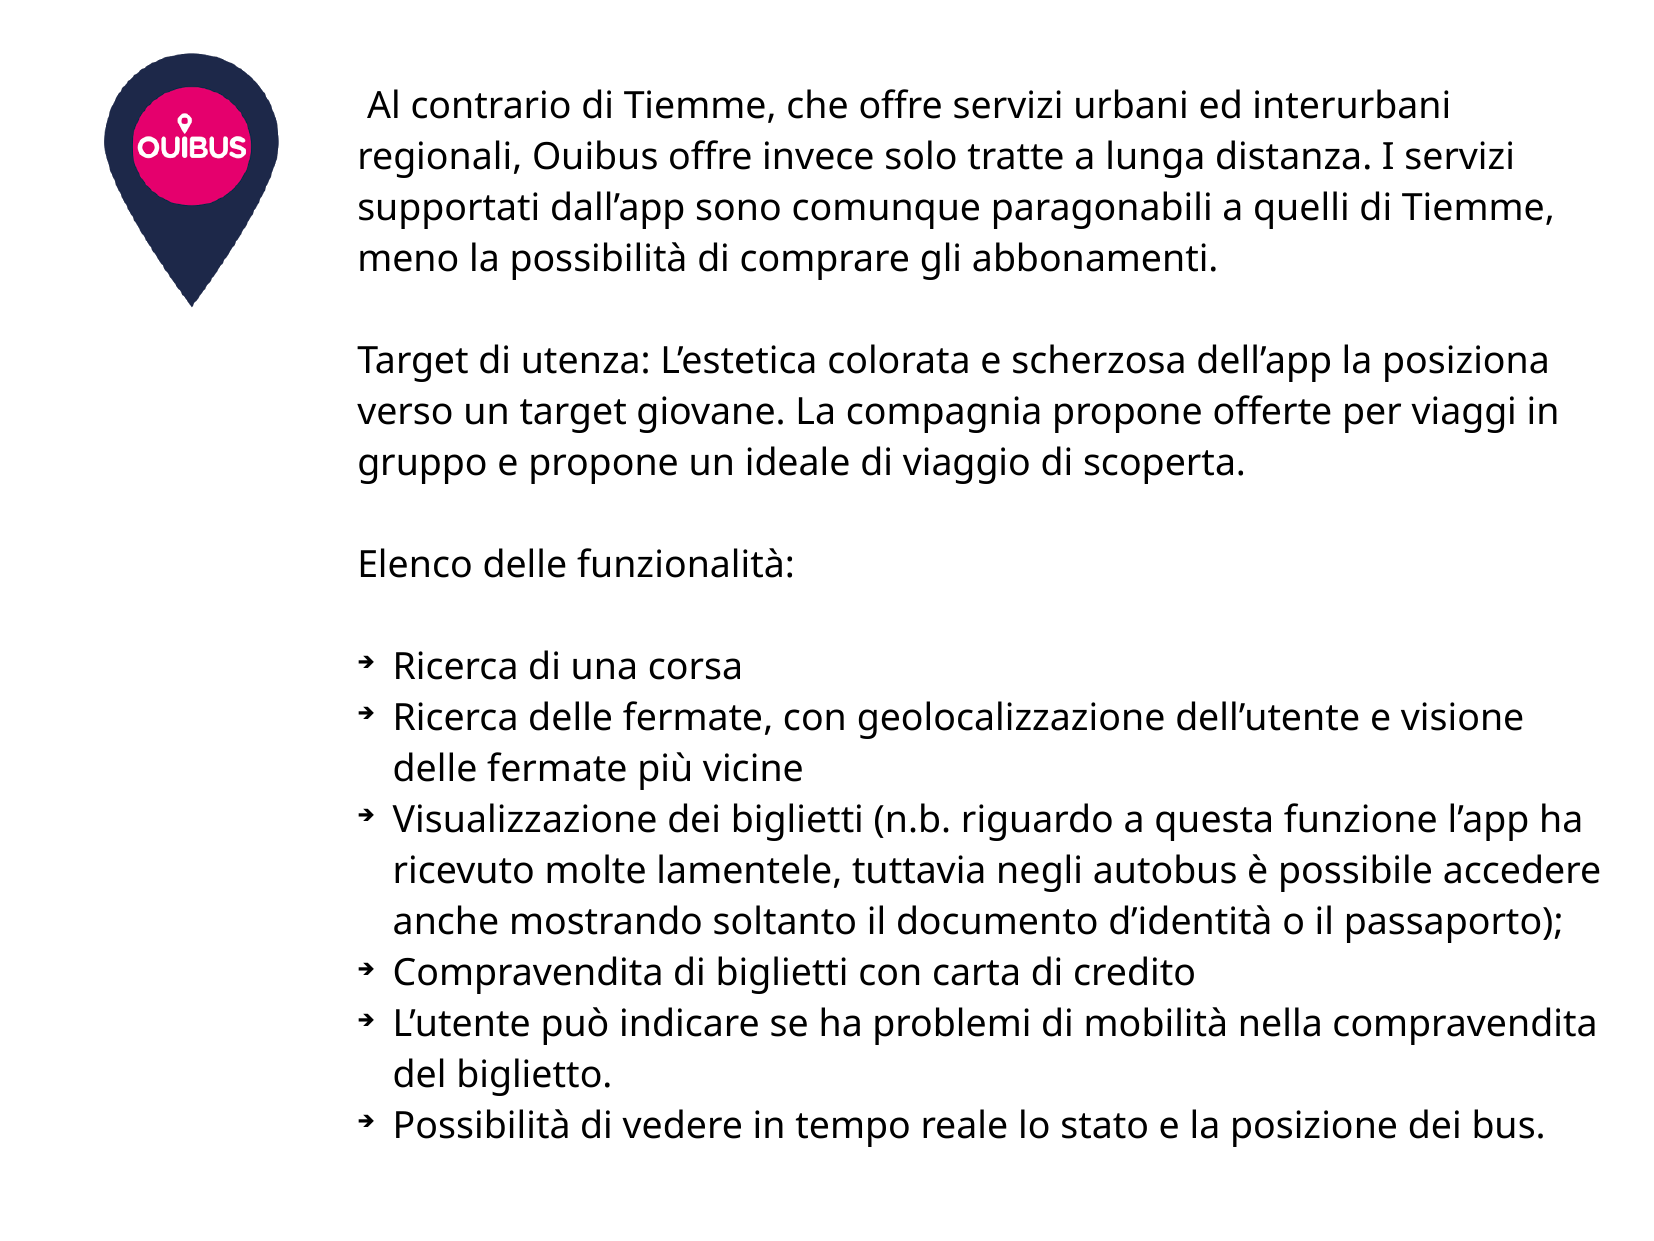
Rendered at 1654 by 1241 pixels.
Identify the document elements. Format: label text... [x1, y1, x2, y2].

text_box Al contrario di Tiemme, che offre servizi urbani ed interurbani regionali, Ouibus offre invece solo tratte a lunga distanza. I servizi supportati dall’app sono comunque paragonabili a quelli di Tiemme, meno la possibilità di comprare gli abbonamenti. Target di utenza: L’estetica colorata e scherzosa dell’app la posiziona verso un target giovane. La compagnia propone offerte per viaggi in gruppo e propone un ideale di viaggio di scoperta. Elenco delle funzionalità: Ricerca di una corsa Ricerca delle fermate, con geolocalizzazione dell’utente e visione delle fermate più vicine Visualizzazione dei biglietti (n.b. riguardo a questa funzione l’app ha ricevuto molte lamentele, tuttavia negli autobus è possibile accedere anche mostrando soltanto il documento d’identità o il passaporto); Compravendita di biglietti con carta di credito L’utente può indicare se ha problemi di mobilità nella compravendita del biglietto. Possibilità di vedere in tempo reale lo stato e la posizione dei bus. [342, 70, 1619, 1132]
picture [62, 50, 319, 308]
